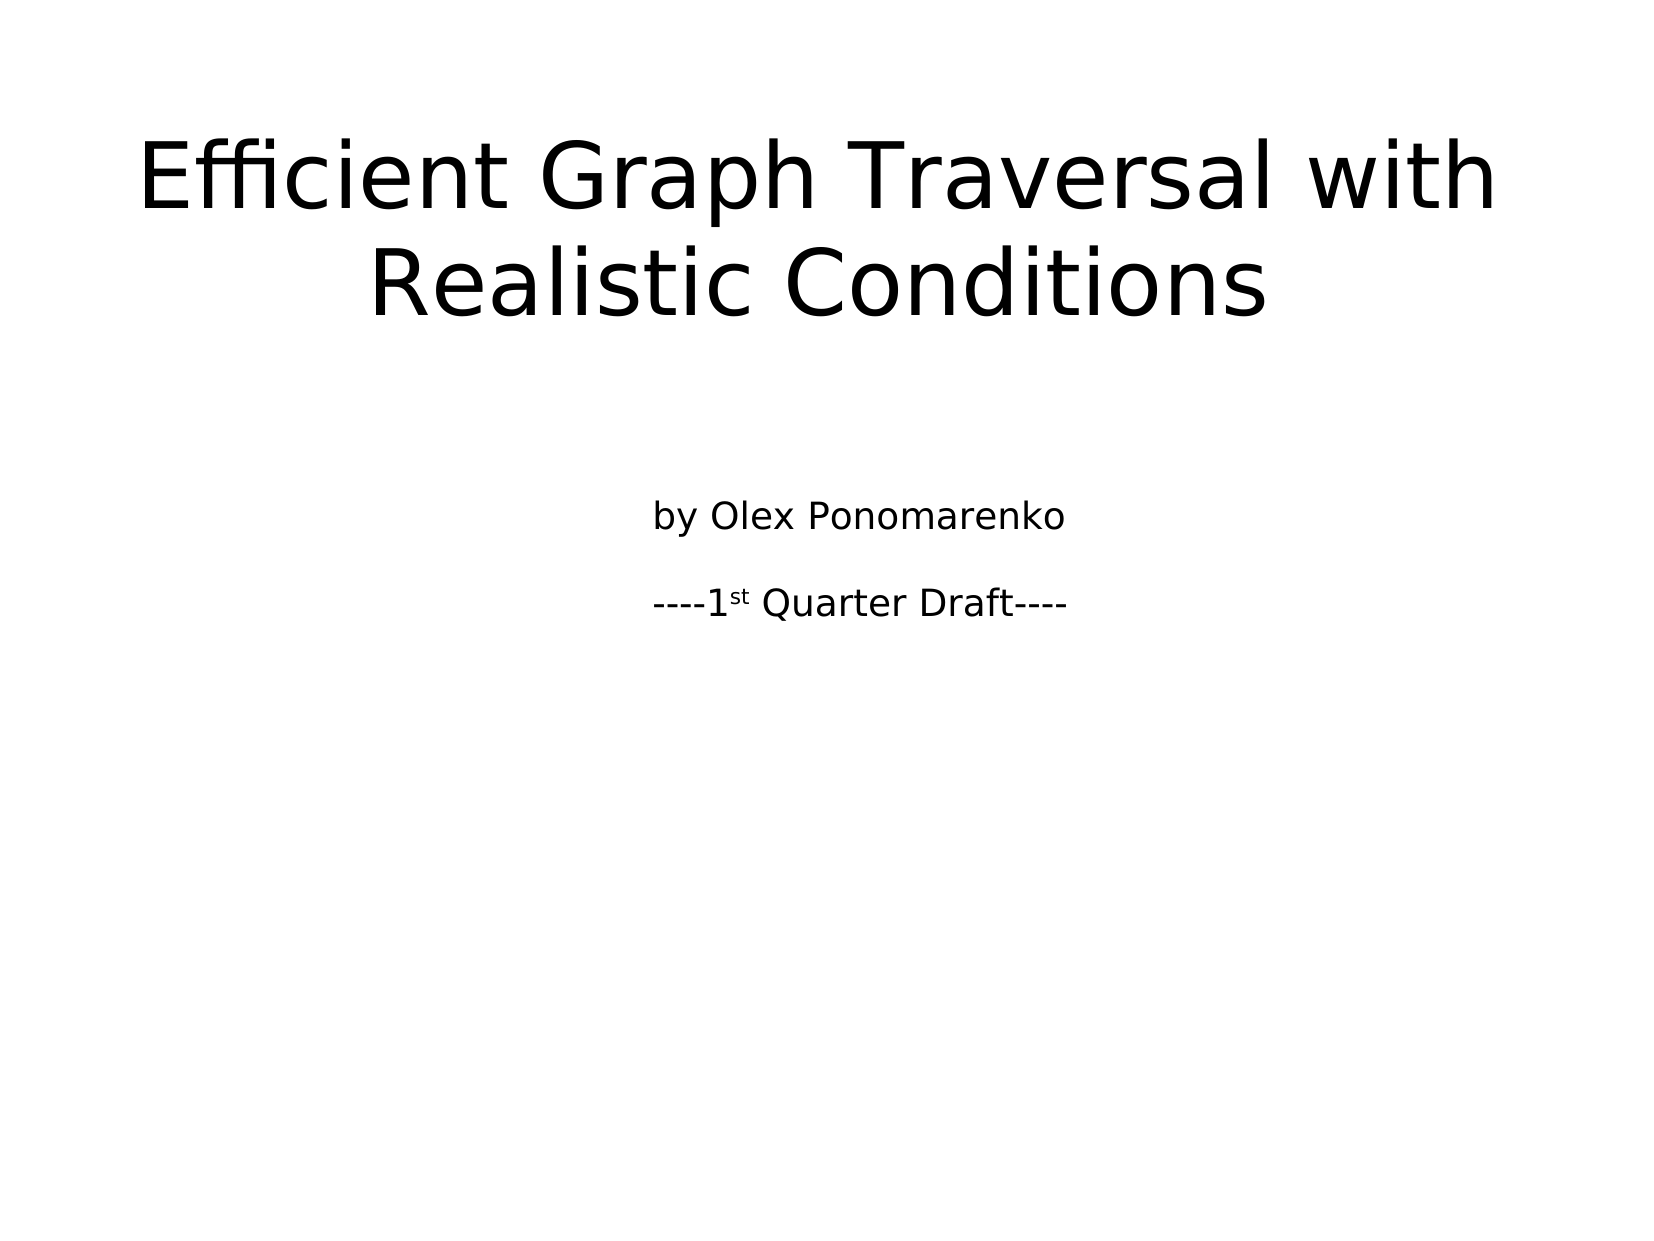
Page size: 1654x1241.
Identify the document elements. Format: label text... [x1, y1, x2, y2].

text_box by Olex Ponomarenko ----1st Quarter Draft---- [637, 487, 1276, 634]
title Efficient Graph Traversal with Realistic Conditions [75, 123, 1564, 338]
